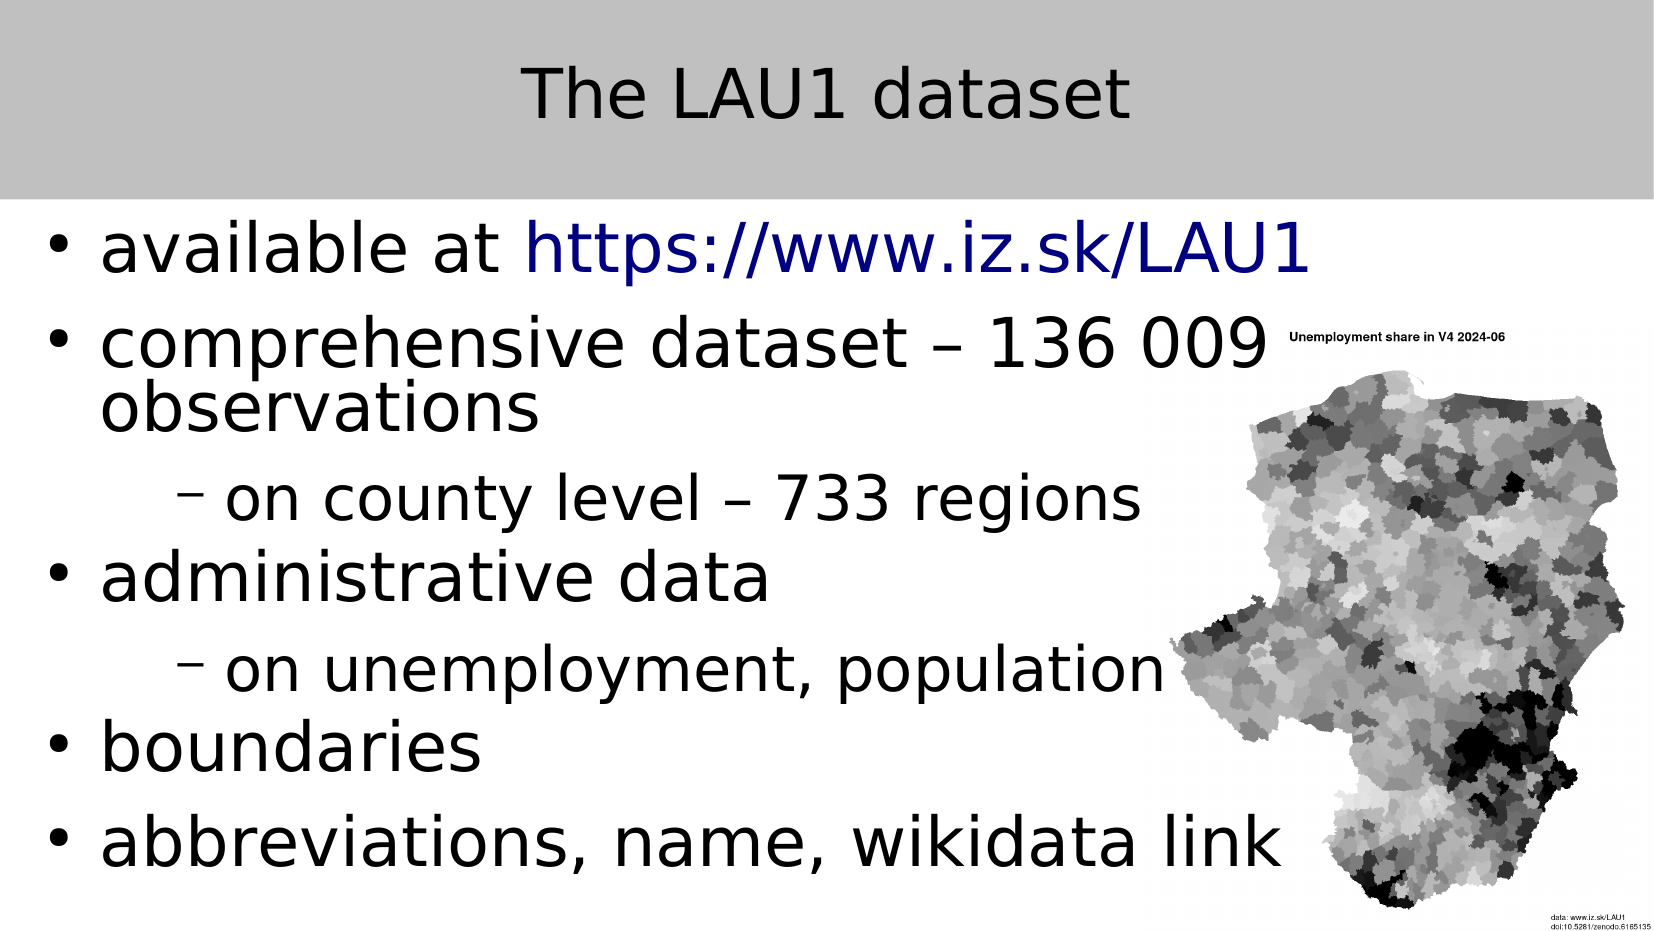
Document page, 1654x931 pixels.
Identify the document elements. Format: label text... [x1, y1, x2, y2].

picture [1140, 324, 1654, 931]
title The LAU1 dataset [88, 22, 1565, 178]
list available at https://www.iz.sk/LAU1 comprehensive dataset – 136 009 observations on county level – 733 regions administrative data on unemployment, population boundaries abbreviations, name, wikidata link [29, 221, 1533, 880]
